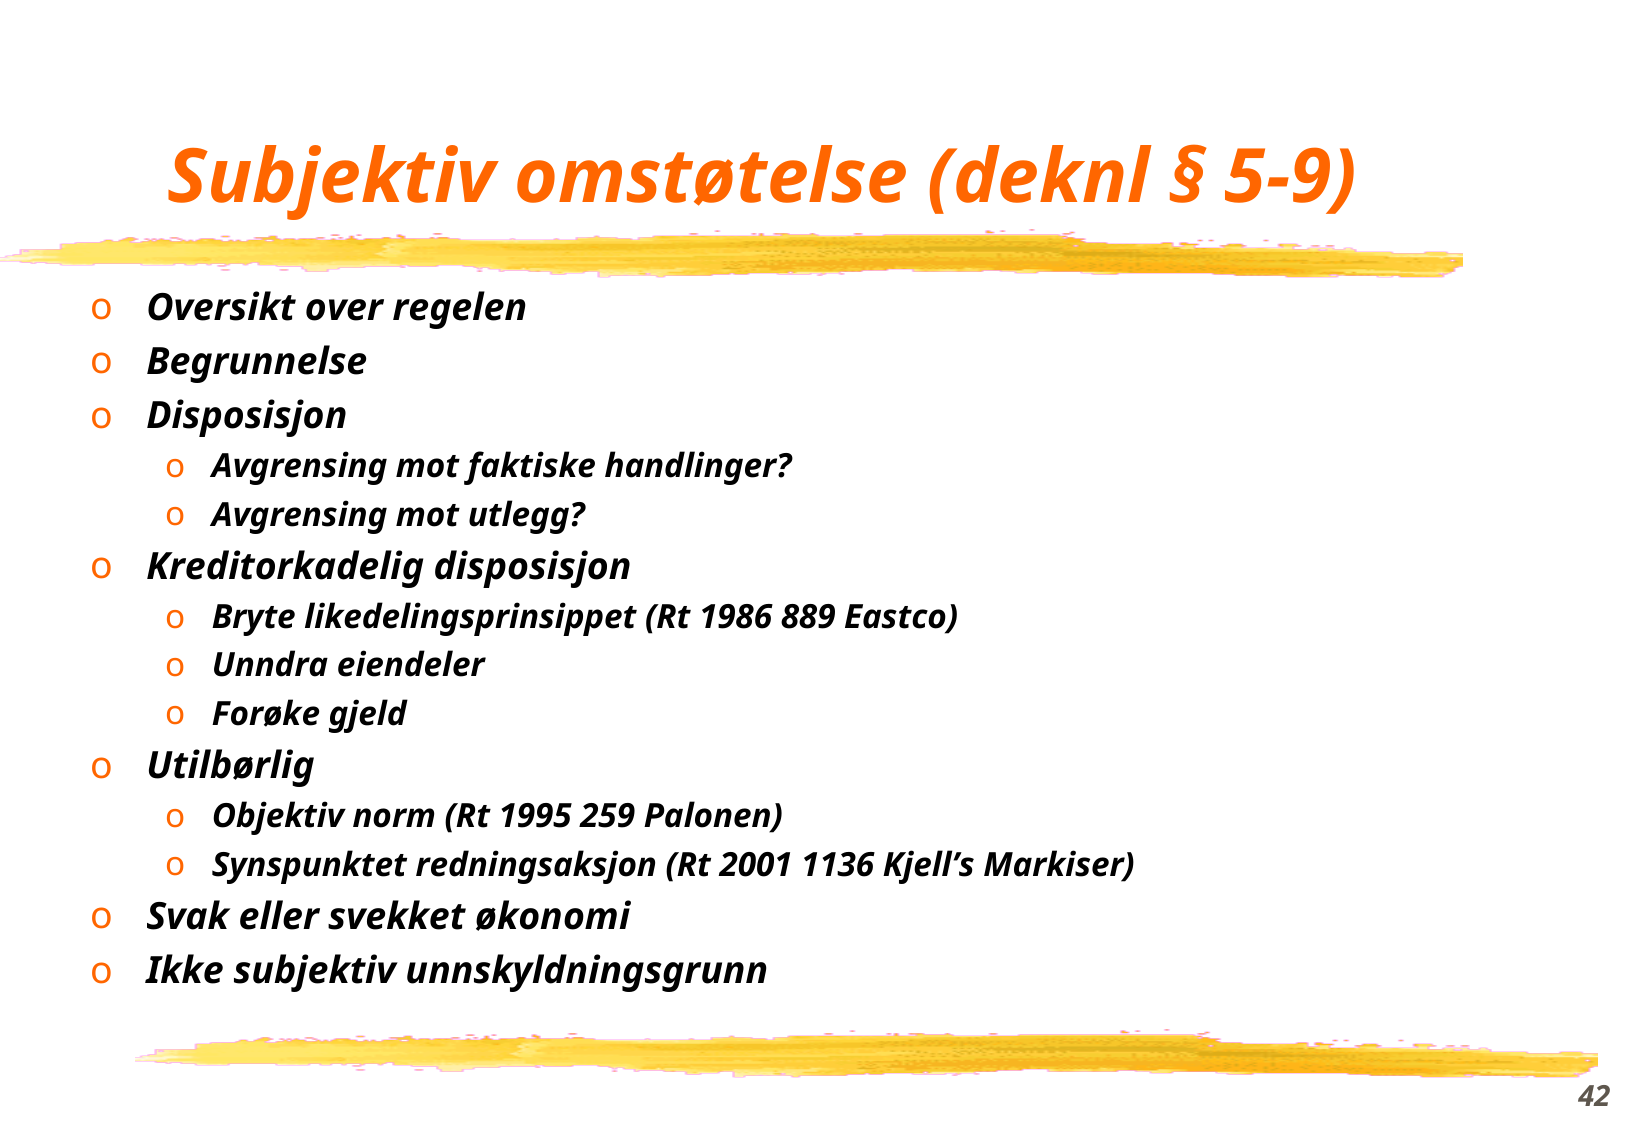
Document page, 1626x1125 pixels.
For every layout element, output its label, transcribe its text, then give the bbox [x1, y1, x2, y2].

title Subjektiv omstøtelse (deknl § 5-9) [72, 37, 1454, 225]
text_box <number> [1516, 1050, 1626, 1125]
picture [0, 224, 1463, 288]
list Oversikt over regelen Begrunnelse Disposisjon Avgrensing mot faktiske handlinger? Avgrensing mot utlegg? Kreditorkadelig disposisjon Bryte likedelingsprinsippet (Rt 1986 889 Eastco) Unndra eiendeler Forøke gjeld Utilbørlig Objektiv norm (Rt 1995 259 Palonen) Synspunktet redningsaksjon (Rt 2001 1136 Kjell’s Markiser) Svak eller svekket økonomi Ikke subjektiv unnskyldningsgrunn [74, 275, 1529, 999]
picture [135, 1024, 1598, 1088]
